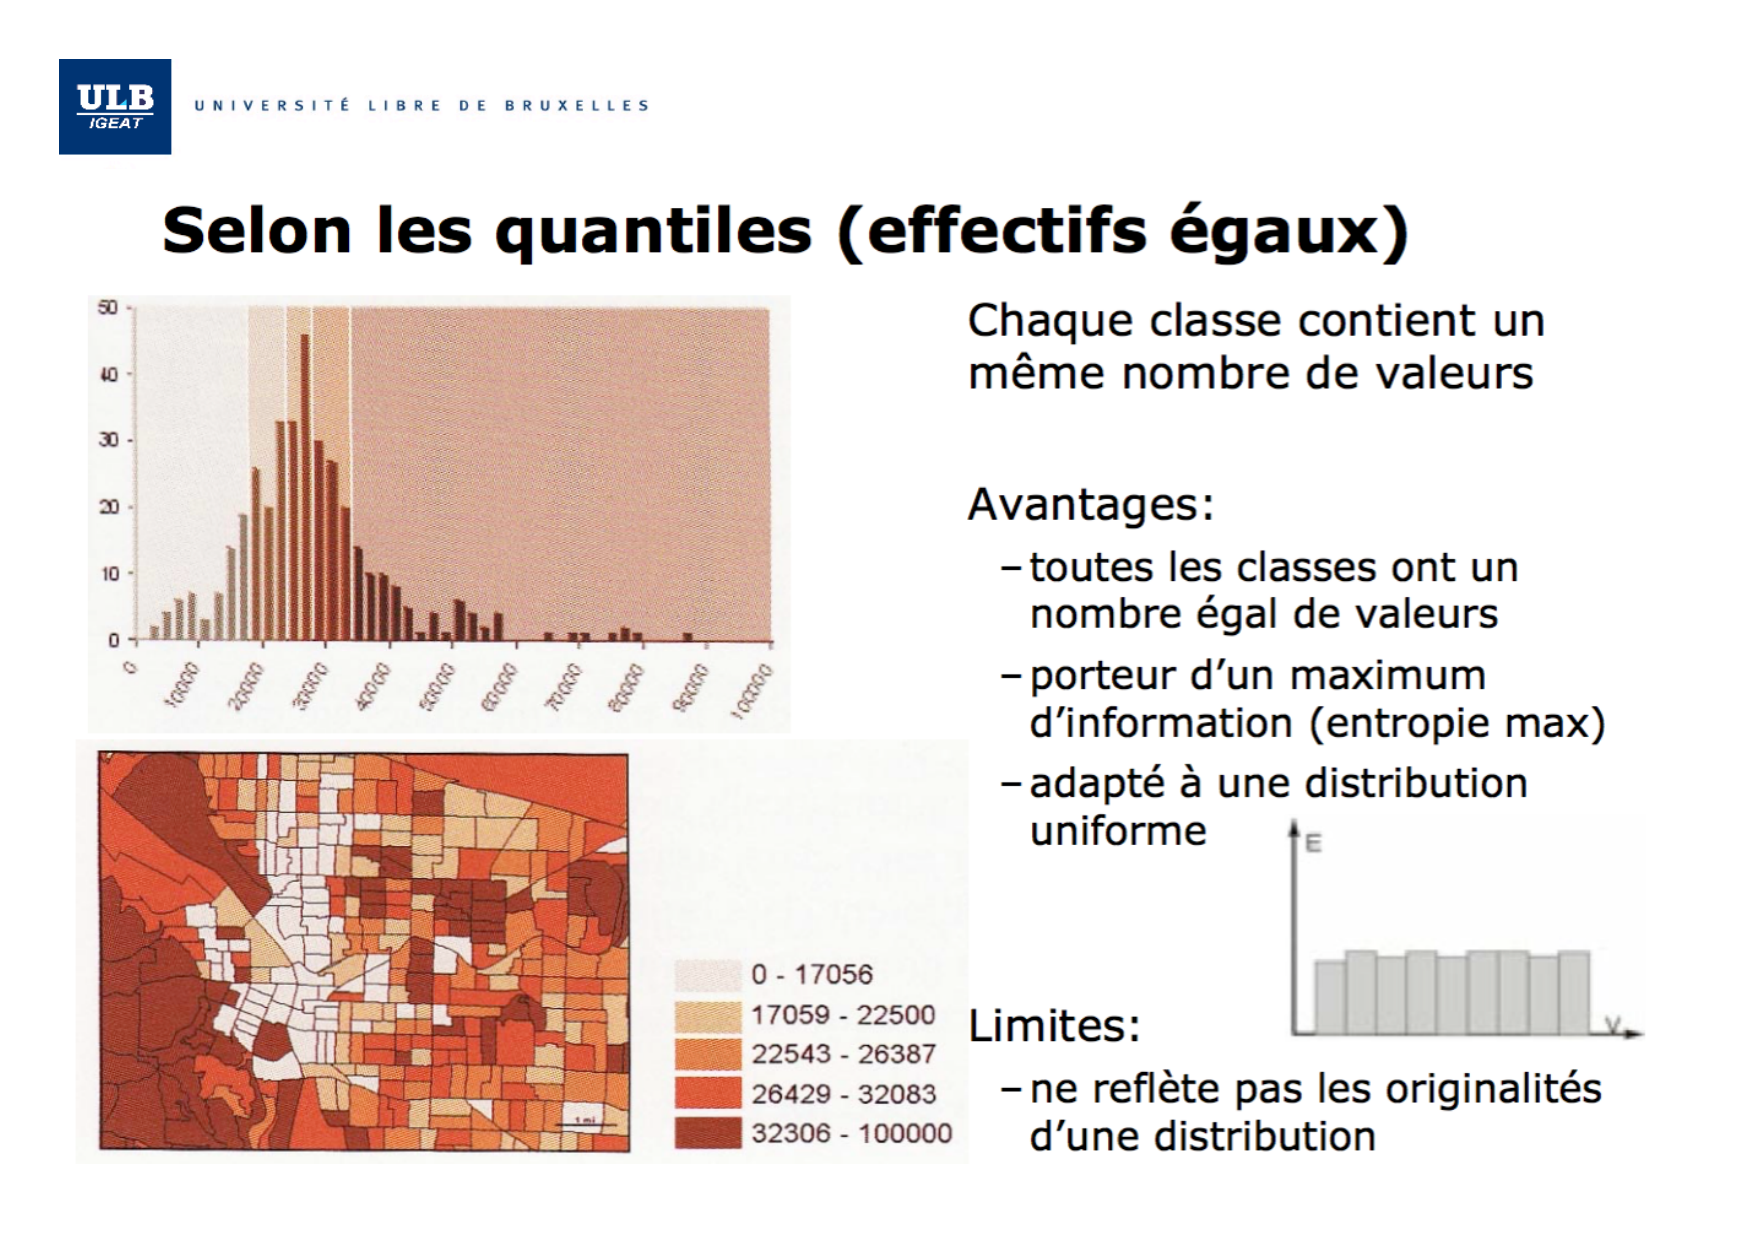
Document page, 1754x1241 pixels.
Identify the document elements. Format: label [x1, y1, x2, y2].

picture [59, 59, 1703, 1182]
